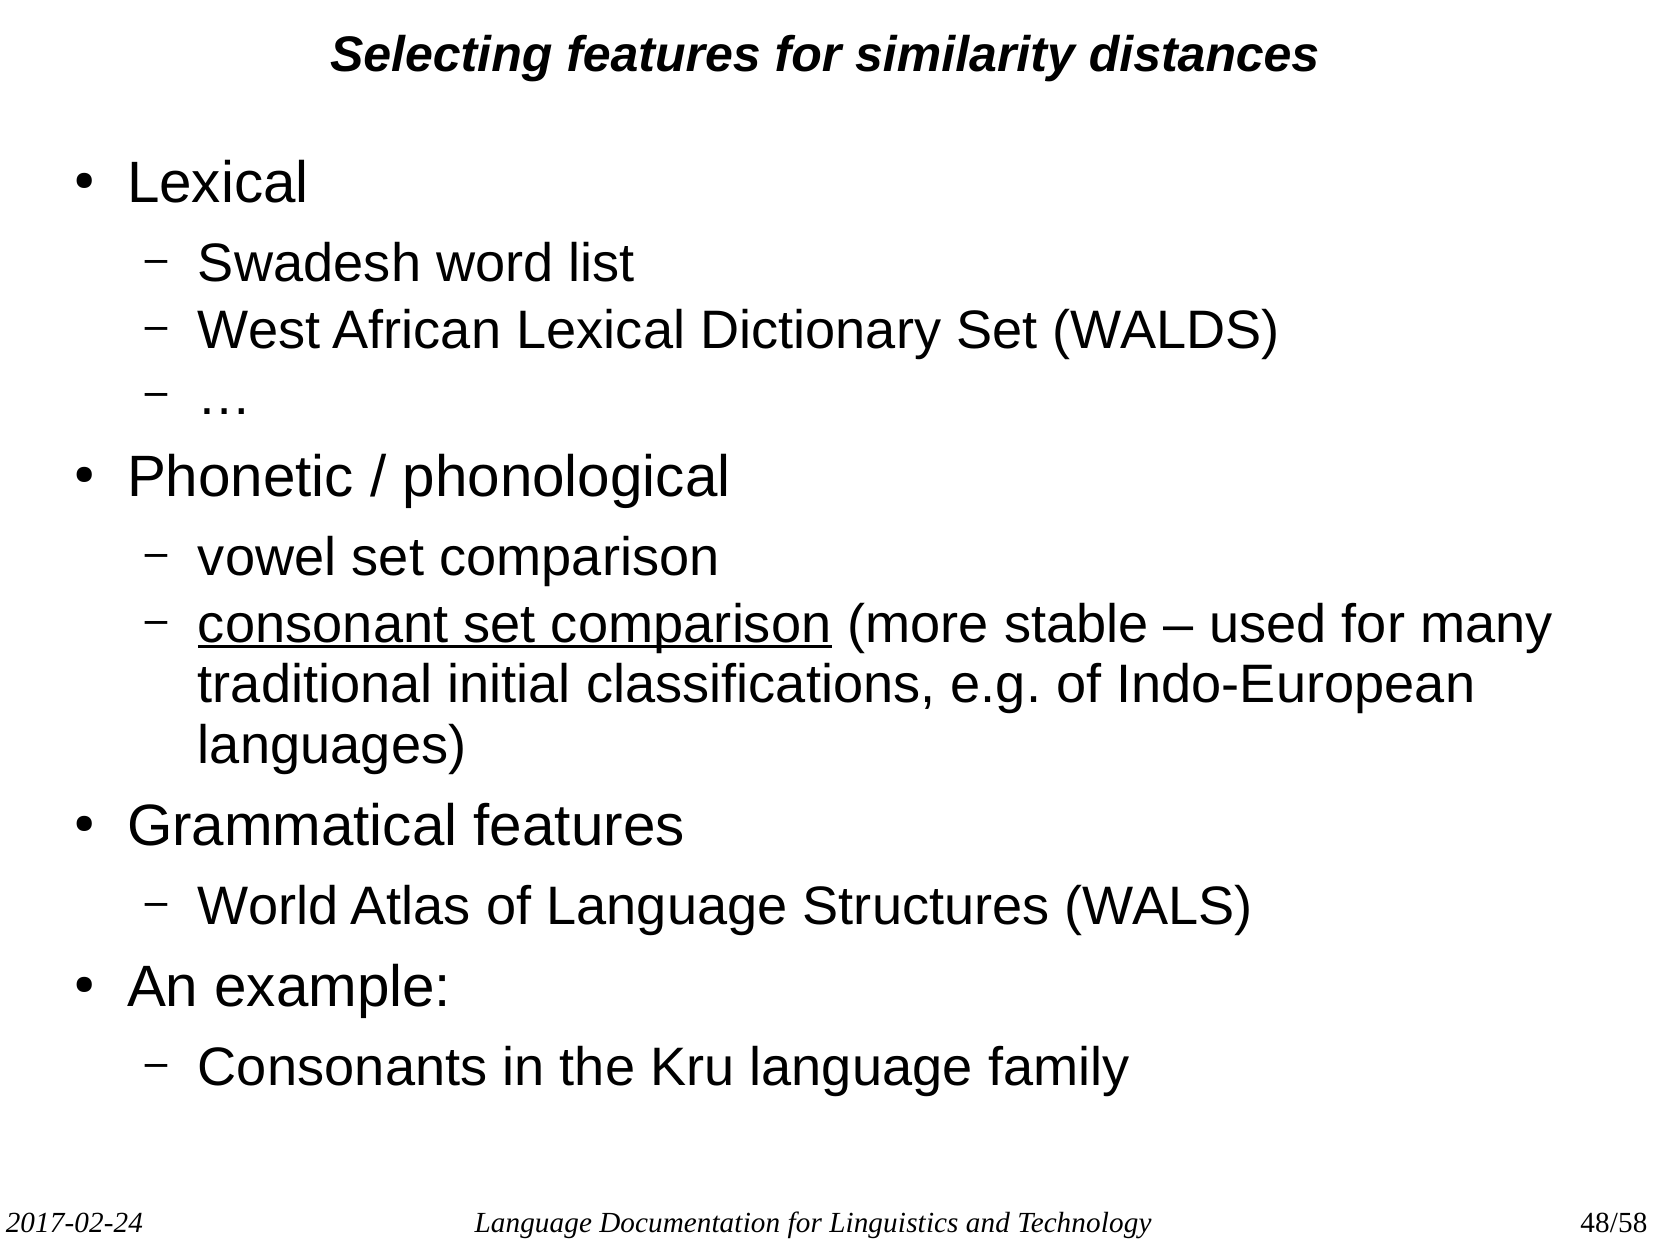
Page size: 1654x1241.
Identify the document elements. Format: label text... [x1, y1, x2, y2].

title Selecting features for similarity distances [0, 2, 1654, 106]
list Lexical Swadesh word list West African Lexical Dictionary Set (WALDS) … Phonetic / phonological vowel set comparison consonant set comparison (more stable – used for many traditional initial classifications, e.g. of Indo-European languages) Grammatical features World Atlas of Language Structures (WALS) An example: Consonants in the Kru language family [56, 150, 1654, 1141]
